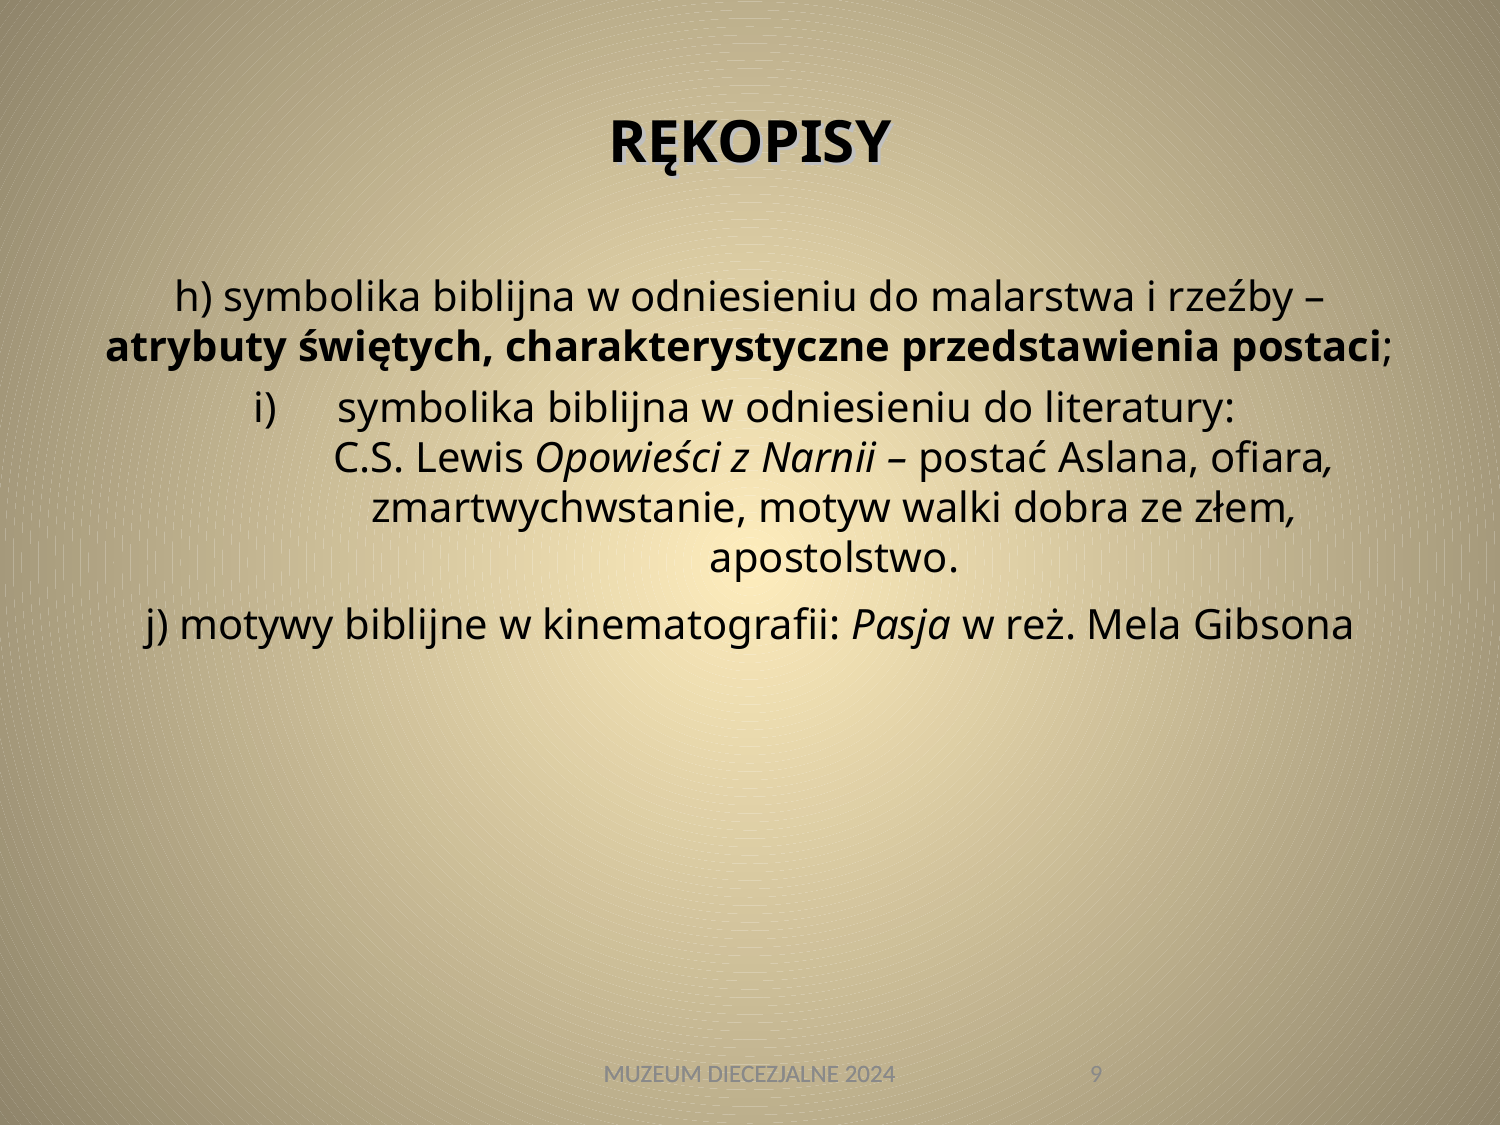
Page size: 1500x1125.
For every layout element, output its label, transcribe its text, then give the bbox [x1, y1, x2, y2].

text_box MUZEUM DIECEZJALNE 2024 [512, 1042, 988, 1103]
text_box [1074, 1042, 1426, 1103]
title RĘKOPISY [75, 45, 1426, 233]
list h) symbolika biblijna w odniesieniu do malarstwa i rzeźby – atrybuty świętych, charakterystyczne przedstawienia postaci; symbolika biblijna w odniesieniu do literatury: C.S. Lewis Opowieści z Narnii – postać Aslana, ofiara, zmartwychwstanie, motyw walki dobra ze złem, apostolstwo. j) motywy biblijne w kinematografii: Pasja w reż. Mela Gibsona [75, 262, 1426, 1005]
